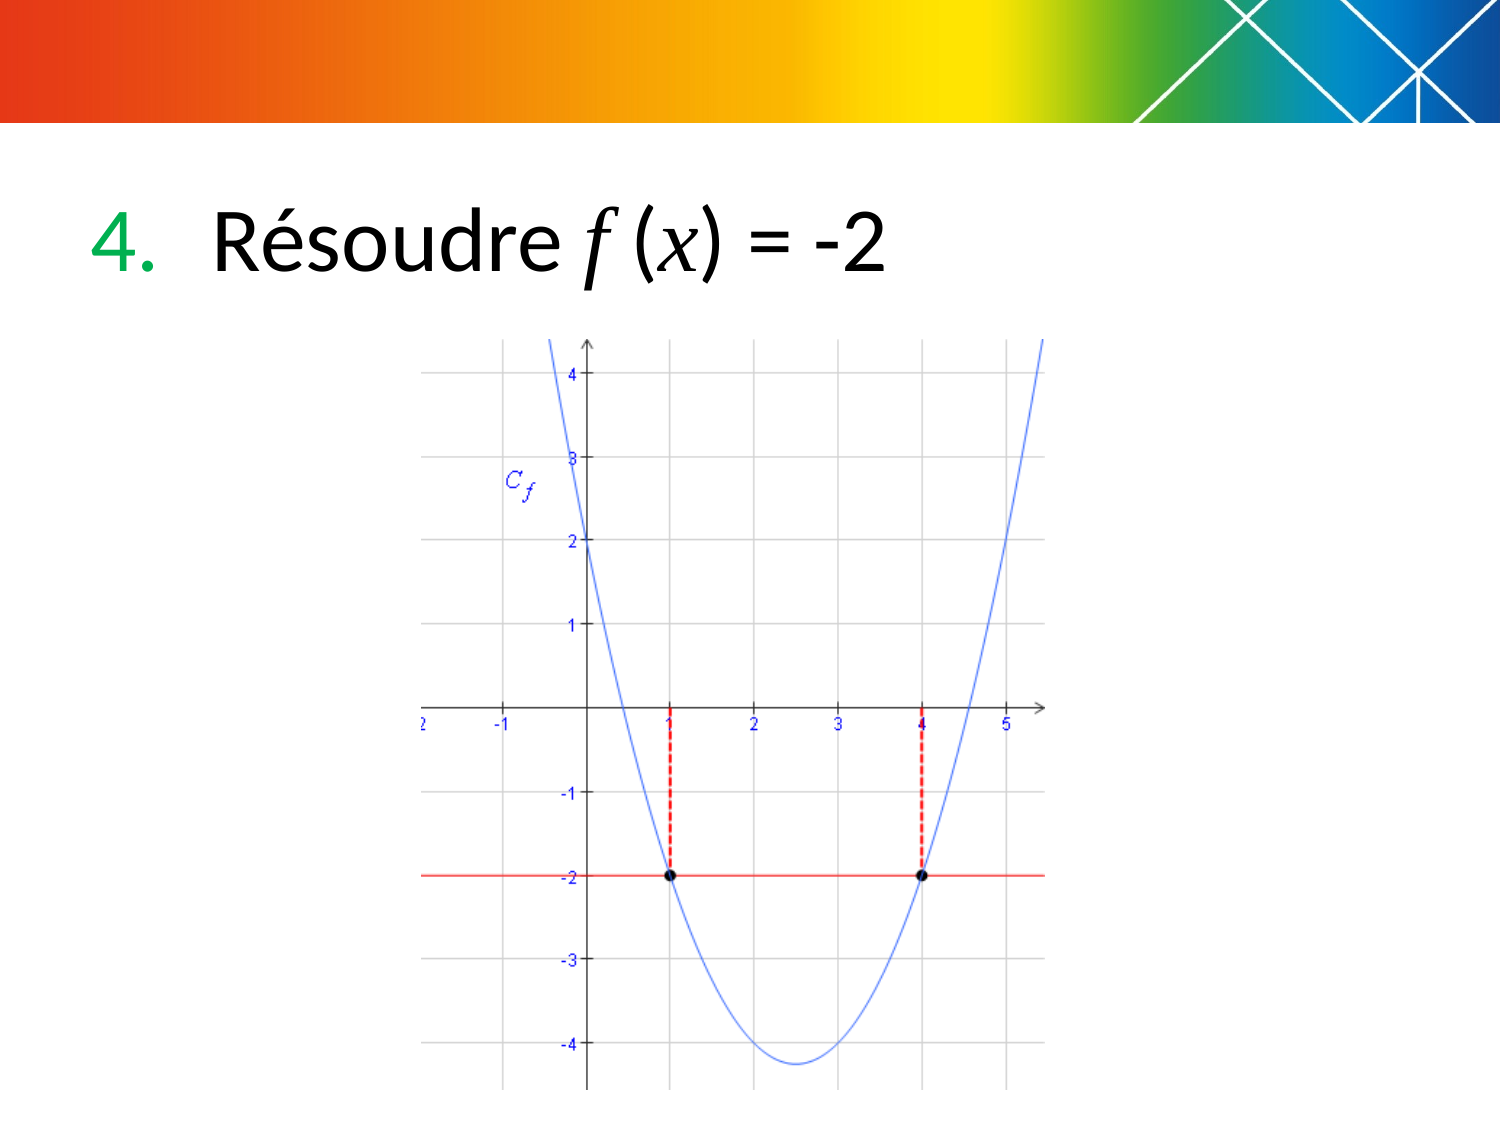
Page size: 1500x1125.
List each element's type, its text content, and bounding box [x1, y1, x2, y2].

picture [421, 339, 1045, 1090]
title Résoudre f (x) = -2 [75, 163, 1426, 305]
picture [0, 0, 1359, 123]
picture [1340, 0, 1500, 123]
